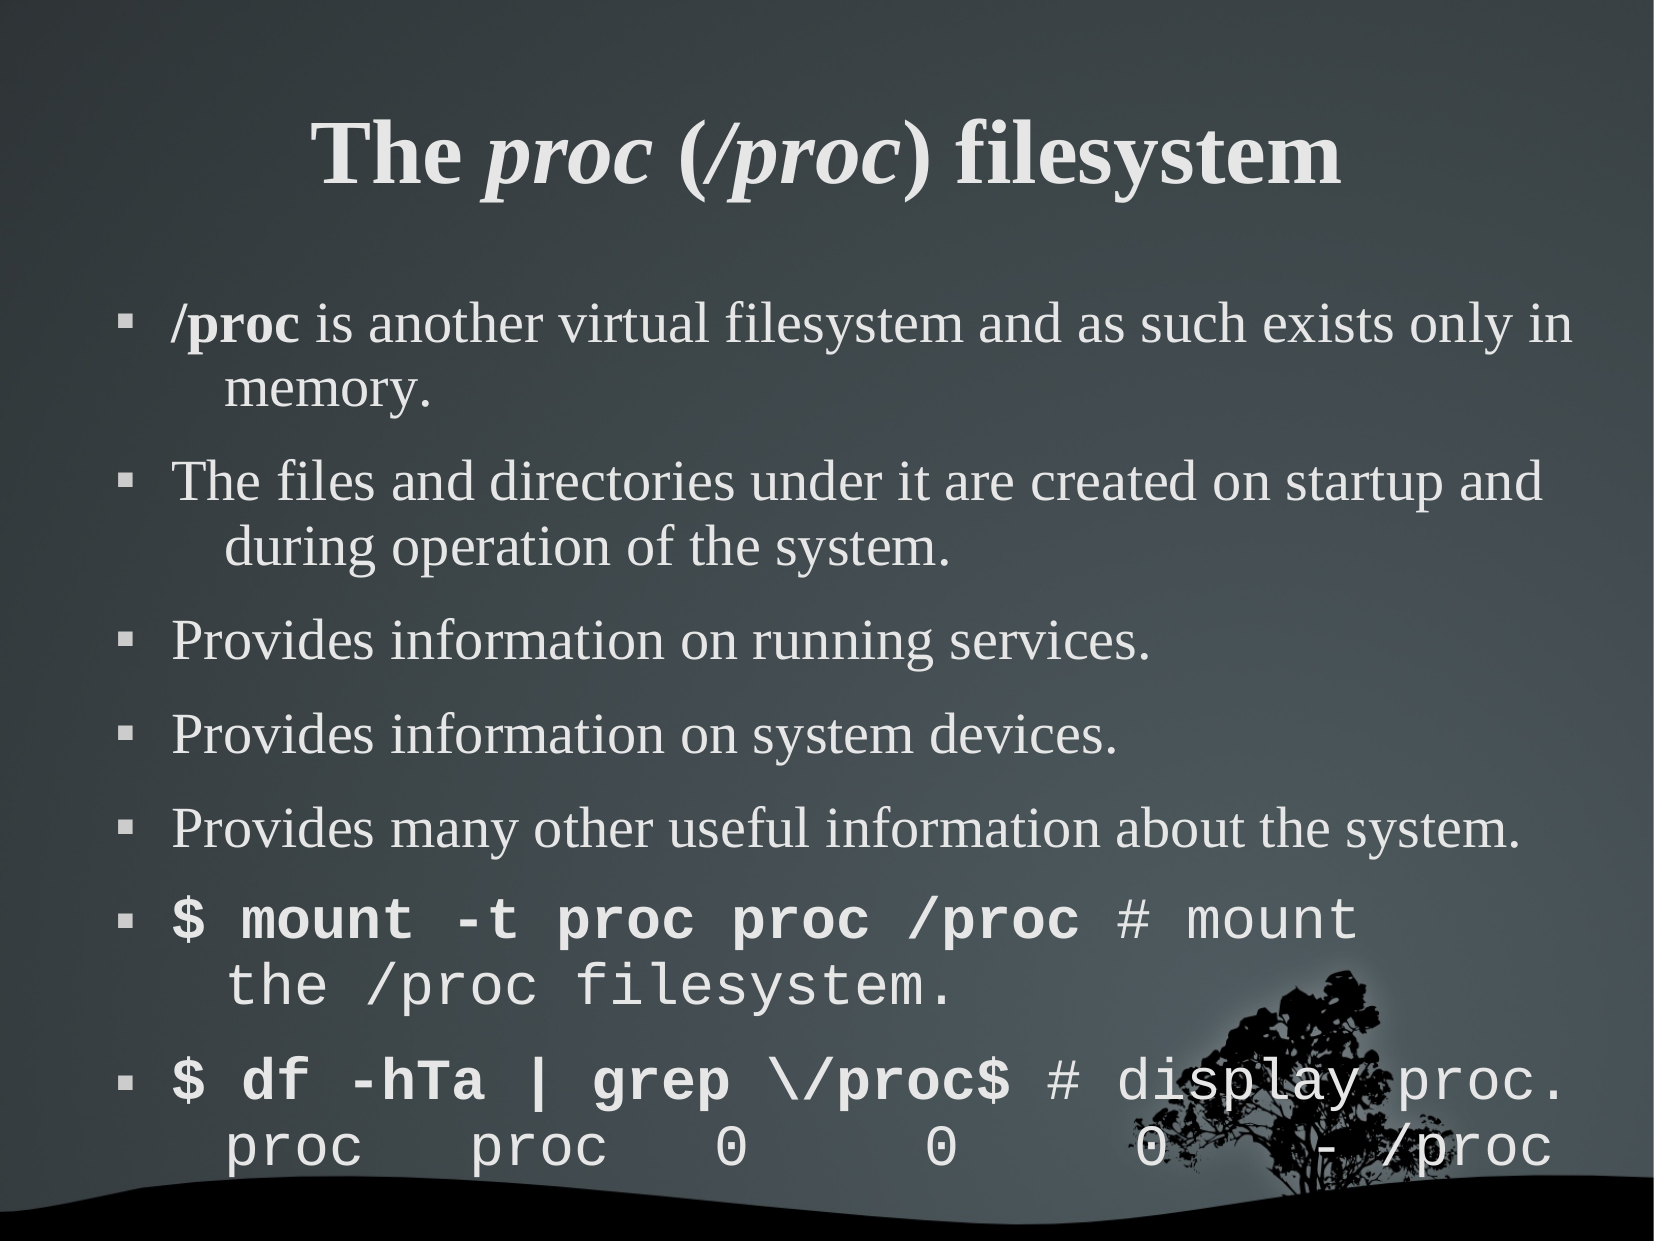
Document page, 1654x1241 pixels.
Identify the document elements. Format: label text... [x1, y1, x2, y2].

title The proc (/proc) filesystem [82, 33, 1571, 273]
list /proc is another virtual filesystem and as such exists only in memory. The files and directories under it are created on startup and during operation of the system. Provides information on running services. Provides information on system devices. Provides many other useful information about the system. $ mount -t proc proc /proc # mount the /proc filesystem. $ df -hTa | grep \/proc$ # display proc. proc proc 0 0 0 - /proc [82, 290, 1588, 1241]
picture [0, 0, 1654, 1241]
